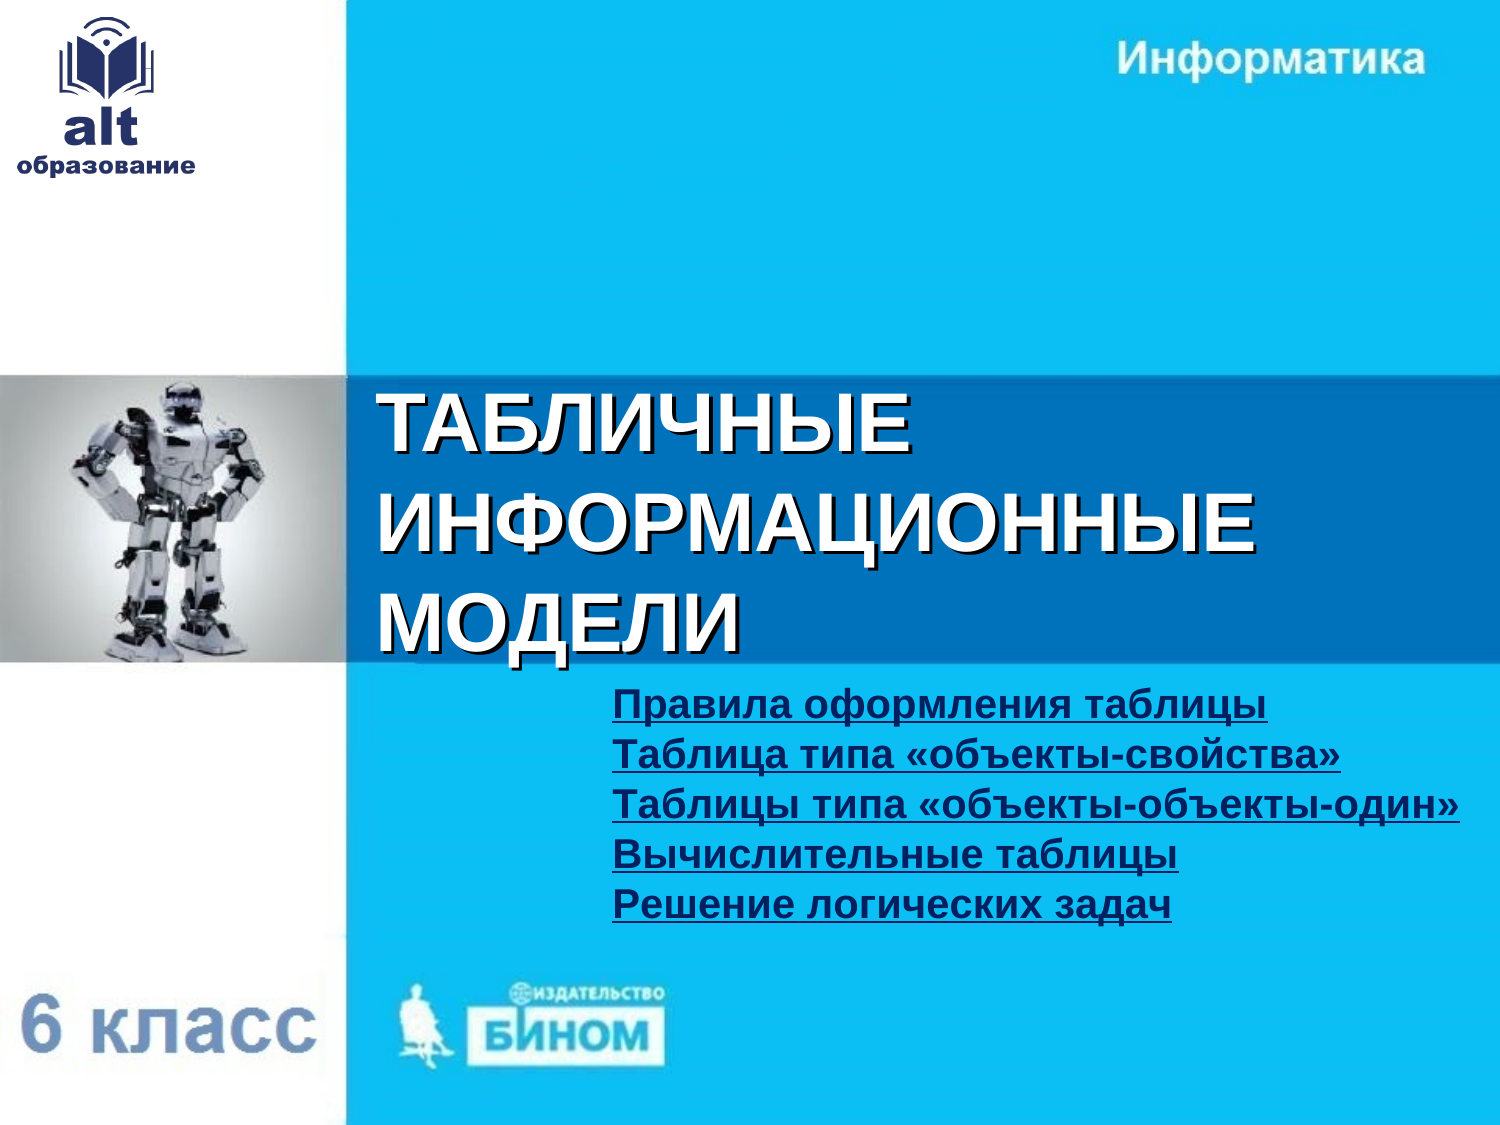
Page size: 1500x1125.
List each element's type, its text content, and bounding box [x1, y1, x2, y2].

title ТАБЛИЧНЫЕ ИНФОРМАЦИОННЫЕ МОДЕЛИ [360, 397, 1412, 639]
picture [393, 977, 671, 1073]
picture [589, 639, 627, 645]
picture [522, 654, 556, 661]
picture [0, 0, 1500, 1125]
text_box Правила оформления таблицы Таблица типа «объекты-свойства» Таблицы типа «объекты-объекты-один» Вычислительные таблицы Решение логических задач [597, 668, 1477, 935]
picture [1115, 37, 1428, 86]
